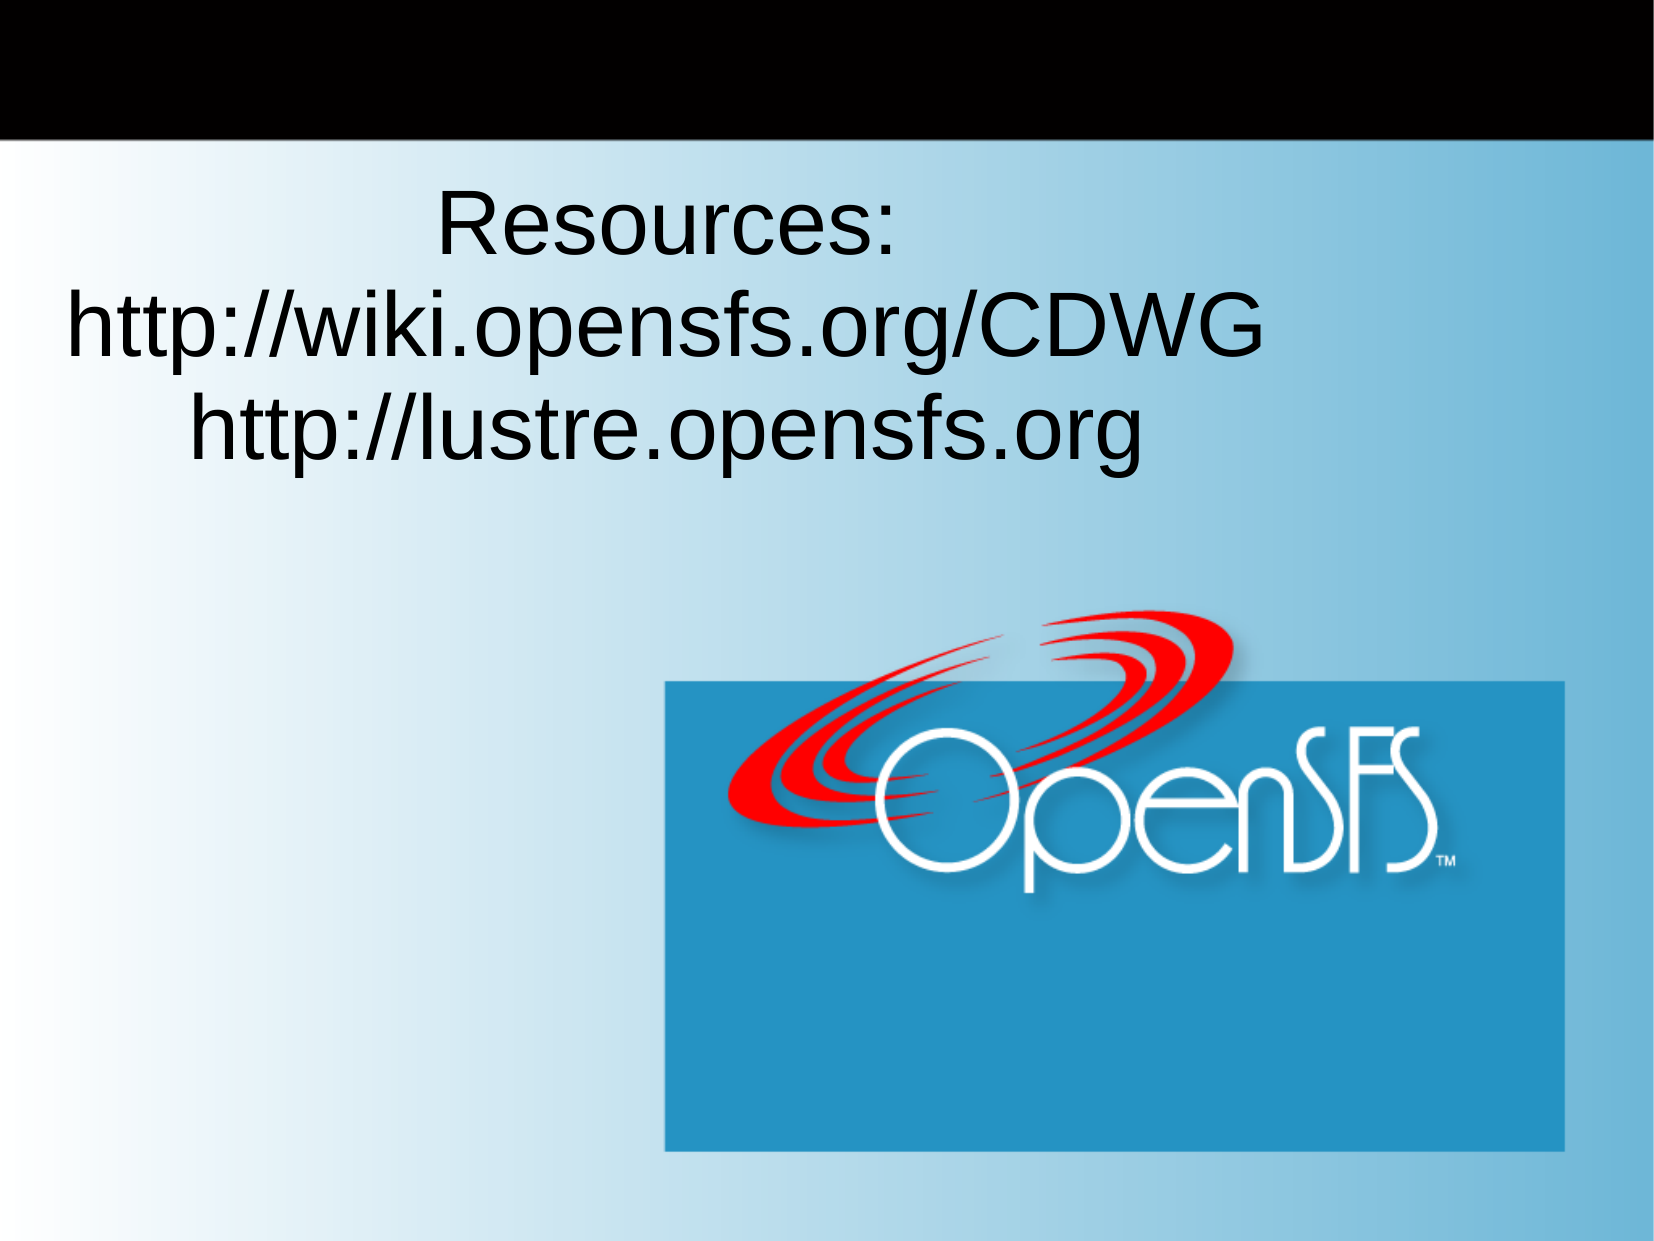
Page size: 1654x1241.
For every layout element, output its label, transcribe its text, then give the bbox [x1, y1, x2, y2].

title Resources: http://wiki.opensfs.org/CDWG http://lustre.opensfs.org [30, 137, 1306, 616]
picture [0, 0, 1654, 1241]
